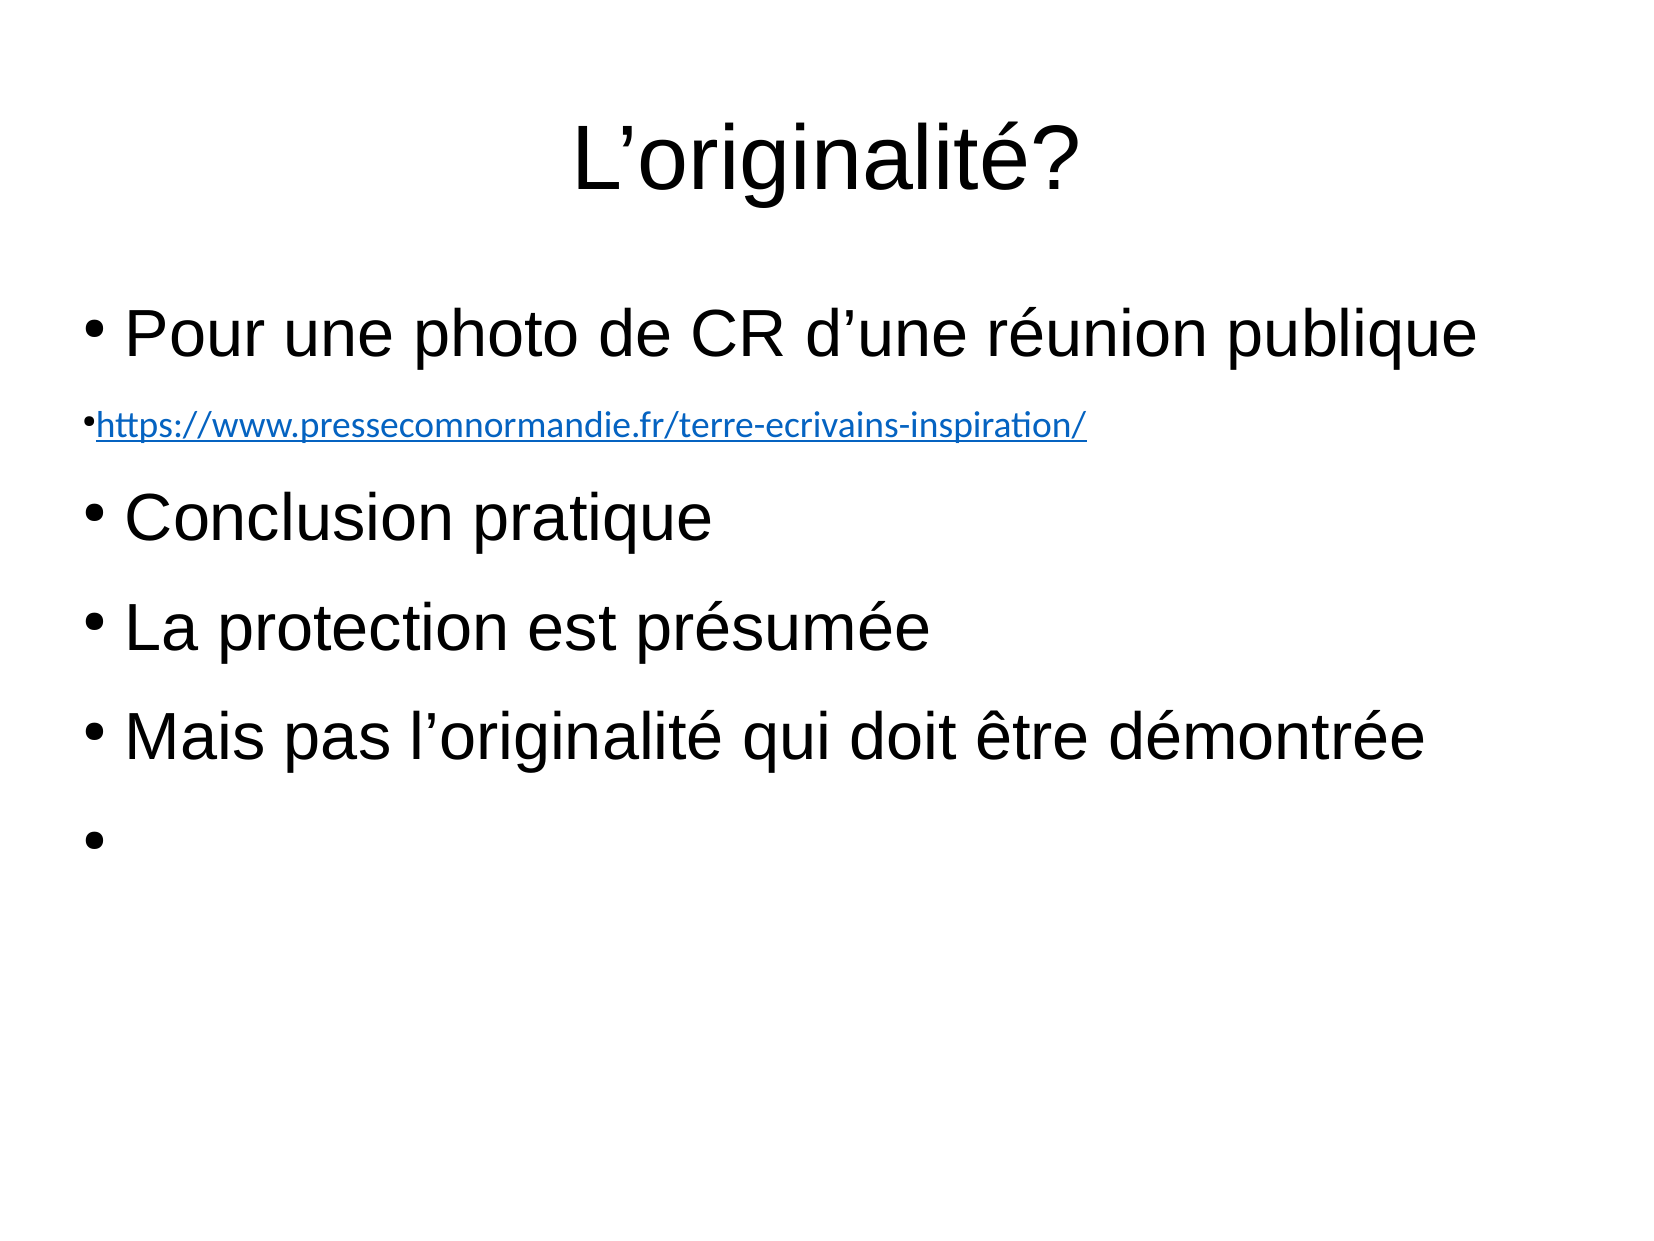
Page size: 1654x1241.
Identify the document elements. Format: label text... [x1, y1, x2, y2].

title L’originalité? [82, 49, 1571, 257]
list Pour une photo de CR d’une réunion publique https://www.pressecomnormandie.fr/terre-ecrivains-inspiration/ Conclusion pratique La protection est présumée Mais pas l’originalité qui doit être démontrée [82, 290, 1571, 1010]
